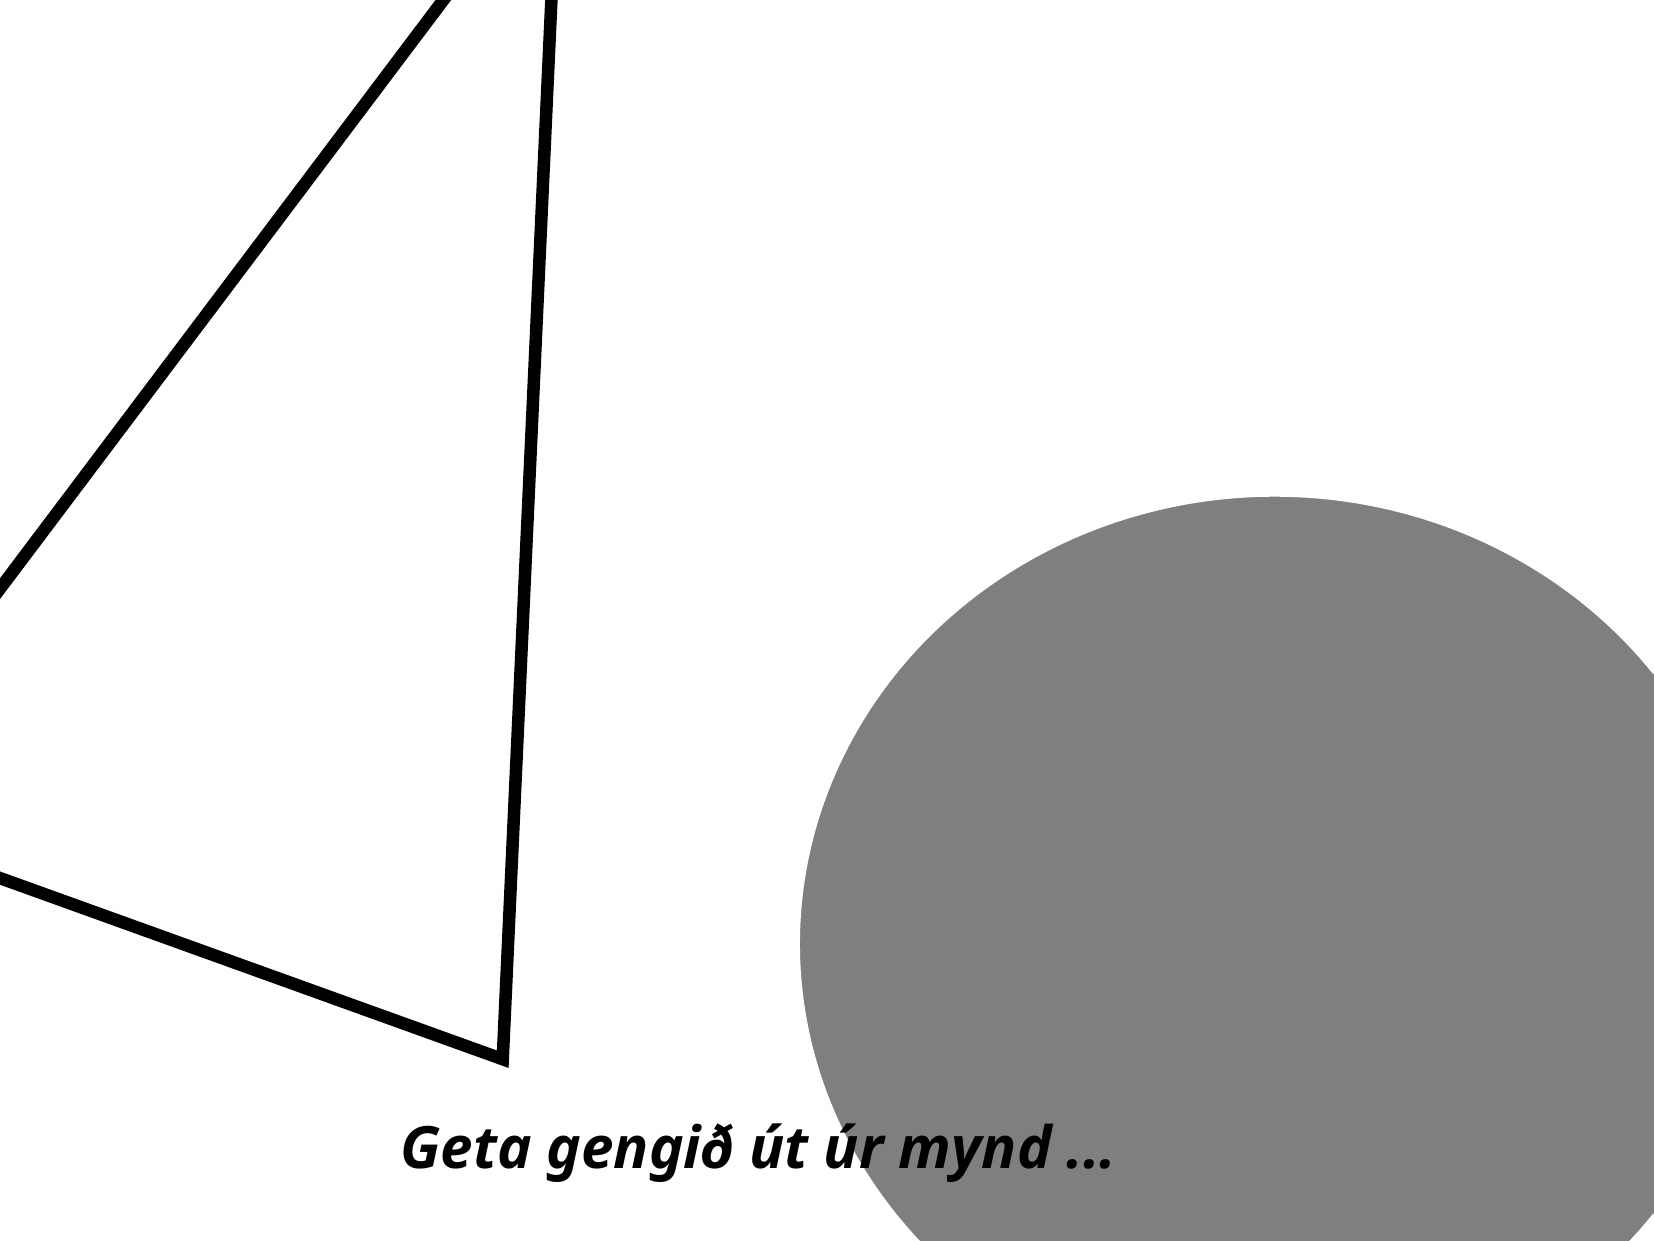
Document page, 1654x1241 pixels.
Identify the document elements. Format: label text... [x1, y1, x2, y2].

text_box [0, 0, 552, 1060]
text_box [799, 495, 1654, 1241]
text_box Geta gengið út úr mynd ... [385, 1102, 1489, 1188]
